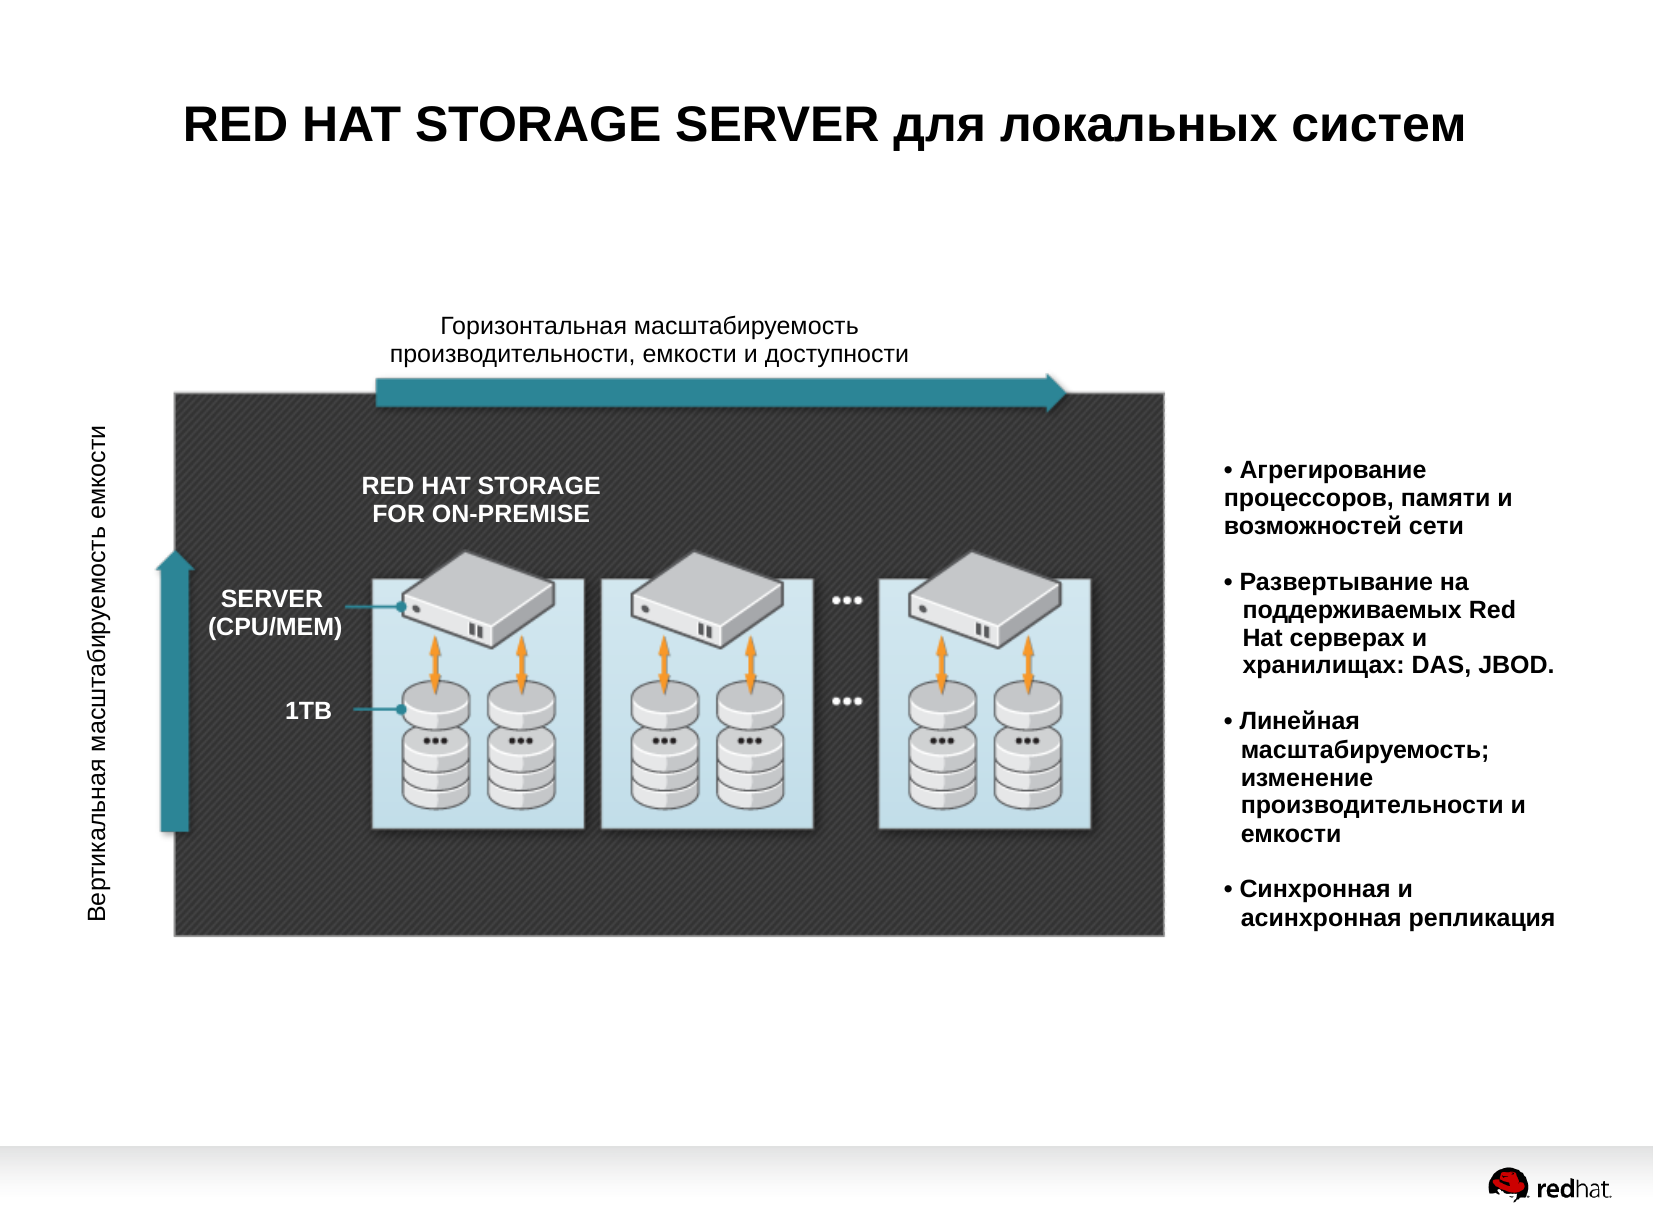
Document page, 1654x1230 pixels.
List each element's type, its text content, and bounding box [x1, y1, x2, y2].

text_box RED HAT STORAGE FOR ON-PREMISE [346, 464, 690, 536]
text_box • Агрегирование процессоров, памяти и возможностей сети • Развертывание на поддерживаемых Red Hat серверах и хранилищах: DAS, JBOD. • Линейная масштабируемость; изменение производительности и емкости • Синхронная и асинхронная репликация [1209, 447, 1576, 1011]
text_box Горизонтальная масштабируемость производительности, емкости и доступности [375, 304, 1051, 376]
text_box SERVER (CPU/MEM) [193, 576, 536, 648]
text_box 1TB [270, 689, 415, 733]
picture [0, 0, 1653, 1230]
text_box Вертикальная масштабируемость емкости [75, 375, 151, 938]
text_box RED HAT STORAGE SERVER для локальных систем [150, 89, 1500, 160]
